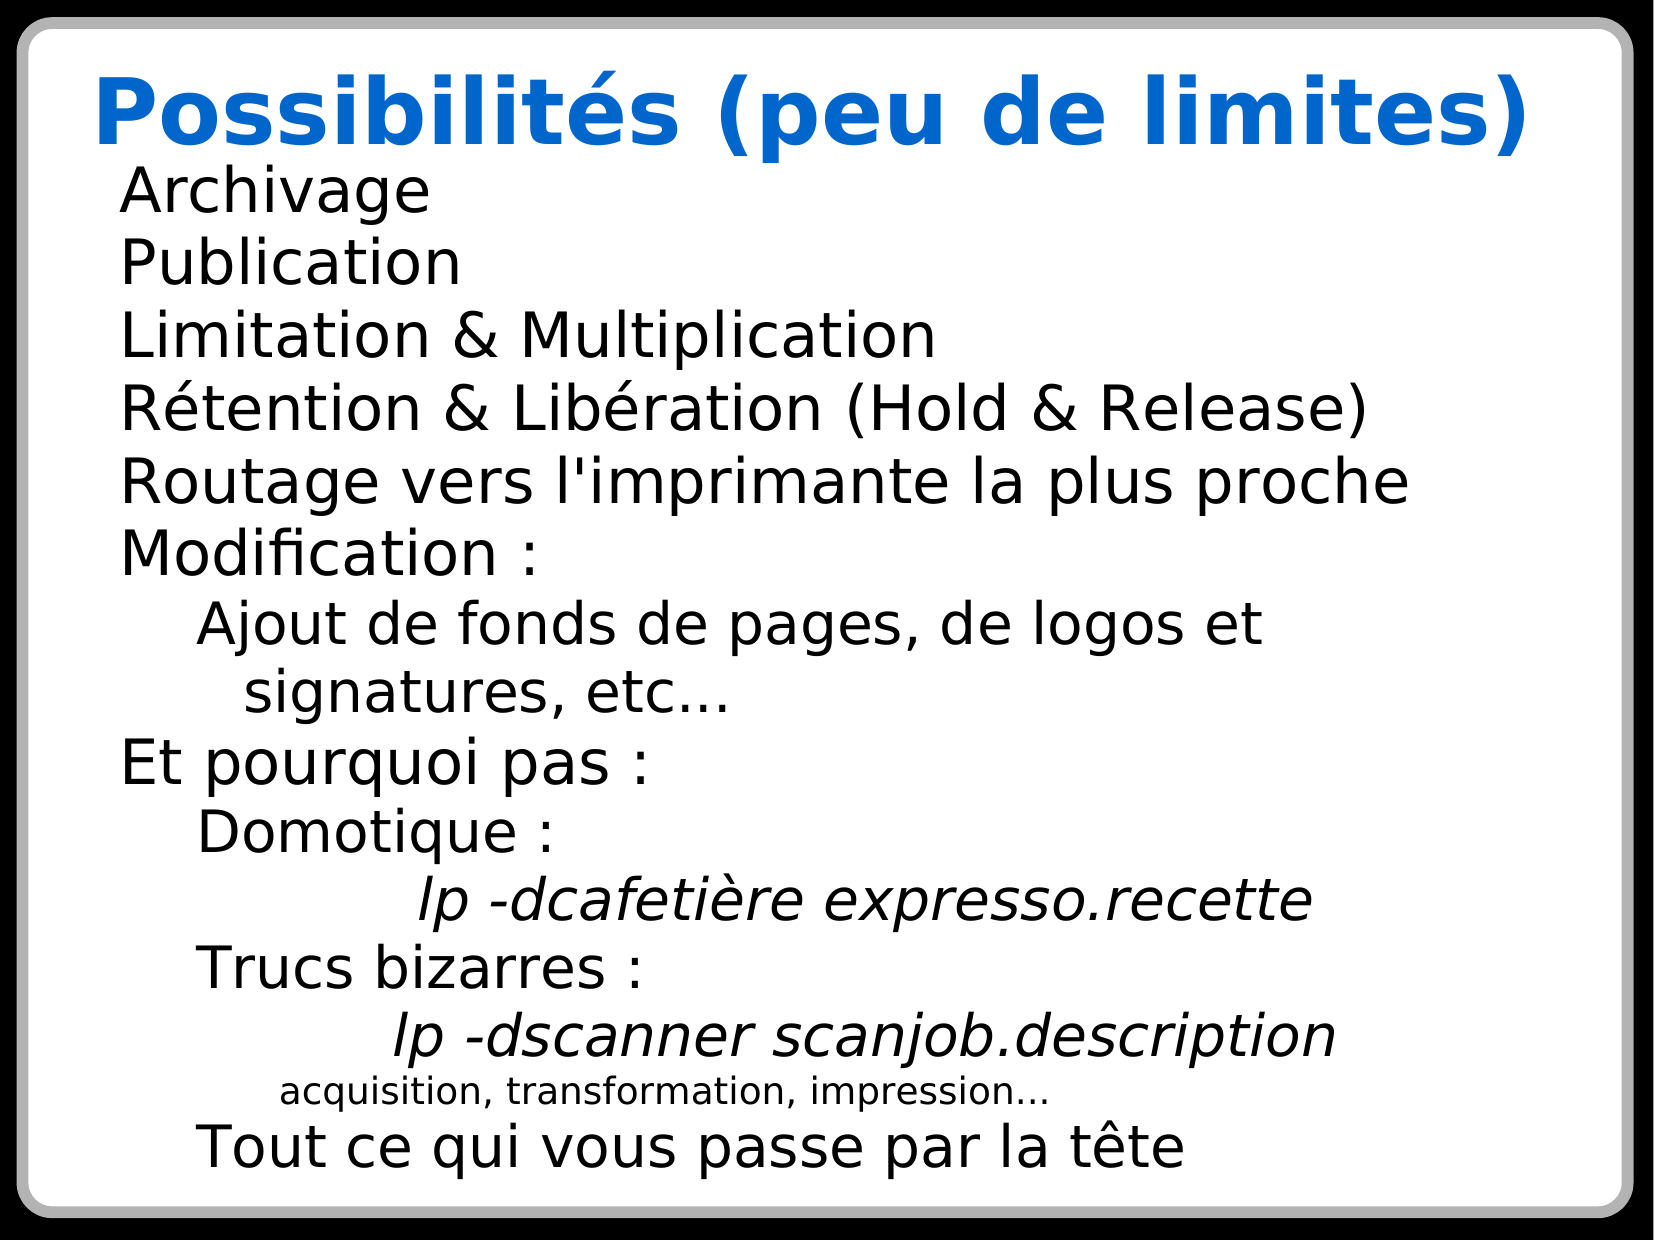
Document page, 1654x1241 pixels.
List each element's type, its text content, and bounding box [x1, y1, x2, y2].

title Possibilités (peu de limites) [59, 59, 1568, 167]
list Archivage Publication Limitation & Multiplication Rétention & Libération (Hold & Release) Routage vers l'imprimante la plus proche Modification : Ajout de fonds de pages, de logos et signatures, etc... Et pourquoi pas : Domotique : lp -dcafetière expresso.recette Trucs bizarres : lp -dscanner scanjob.description acquisition, transformation, impression... Tout ce qui vous passe par la tête [101, 154, 1536, 1182]
